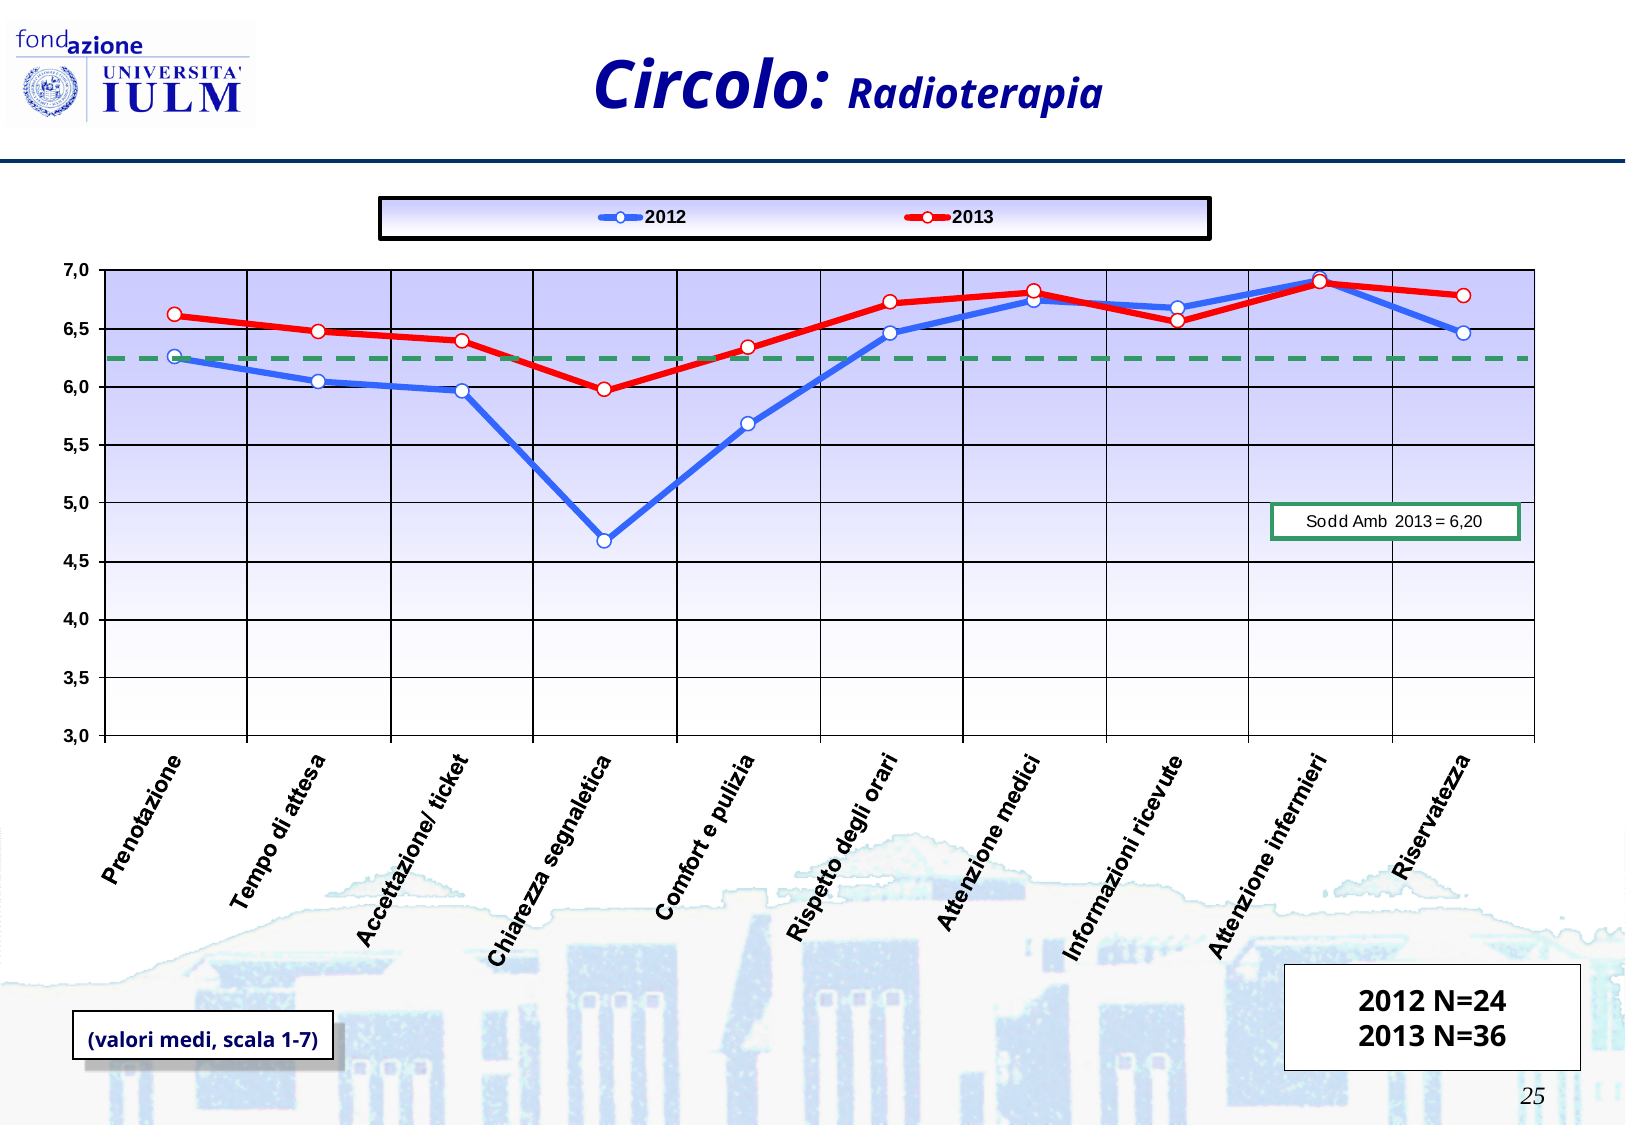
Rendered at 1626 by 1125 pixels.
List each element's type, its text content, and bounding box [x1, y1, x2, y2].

text_box Circolo: Radioterapia [304, 18, 1392, 144]
picture [46, 184, 1564, 1125]
text_box (valori medi, scala 1-7) [73, 1011, 334, 1060]
picture [5, 19, 256, 127]
text_box 2012 N=24 2013 N=36 [1284, 964, 1581, 1071]
